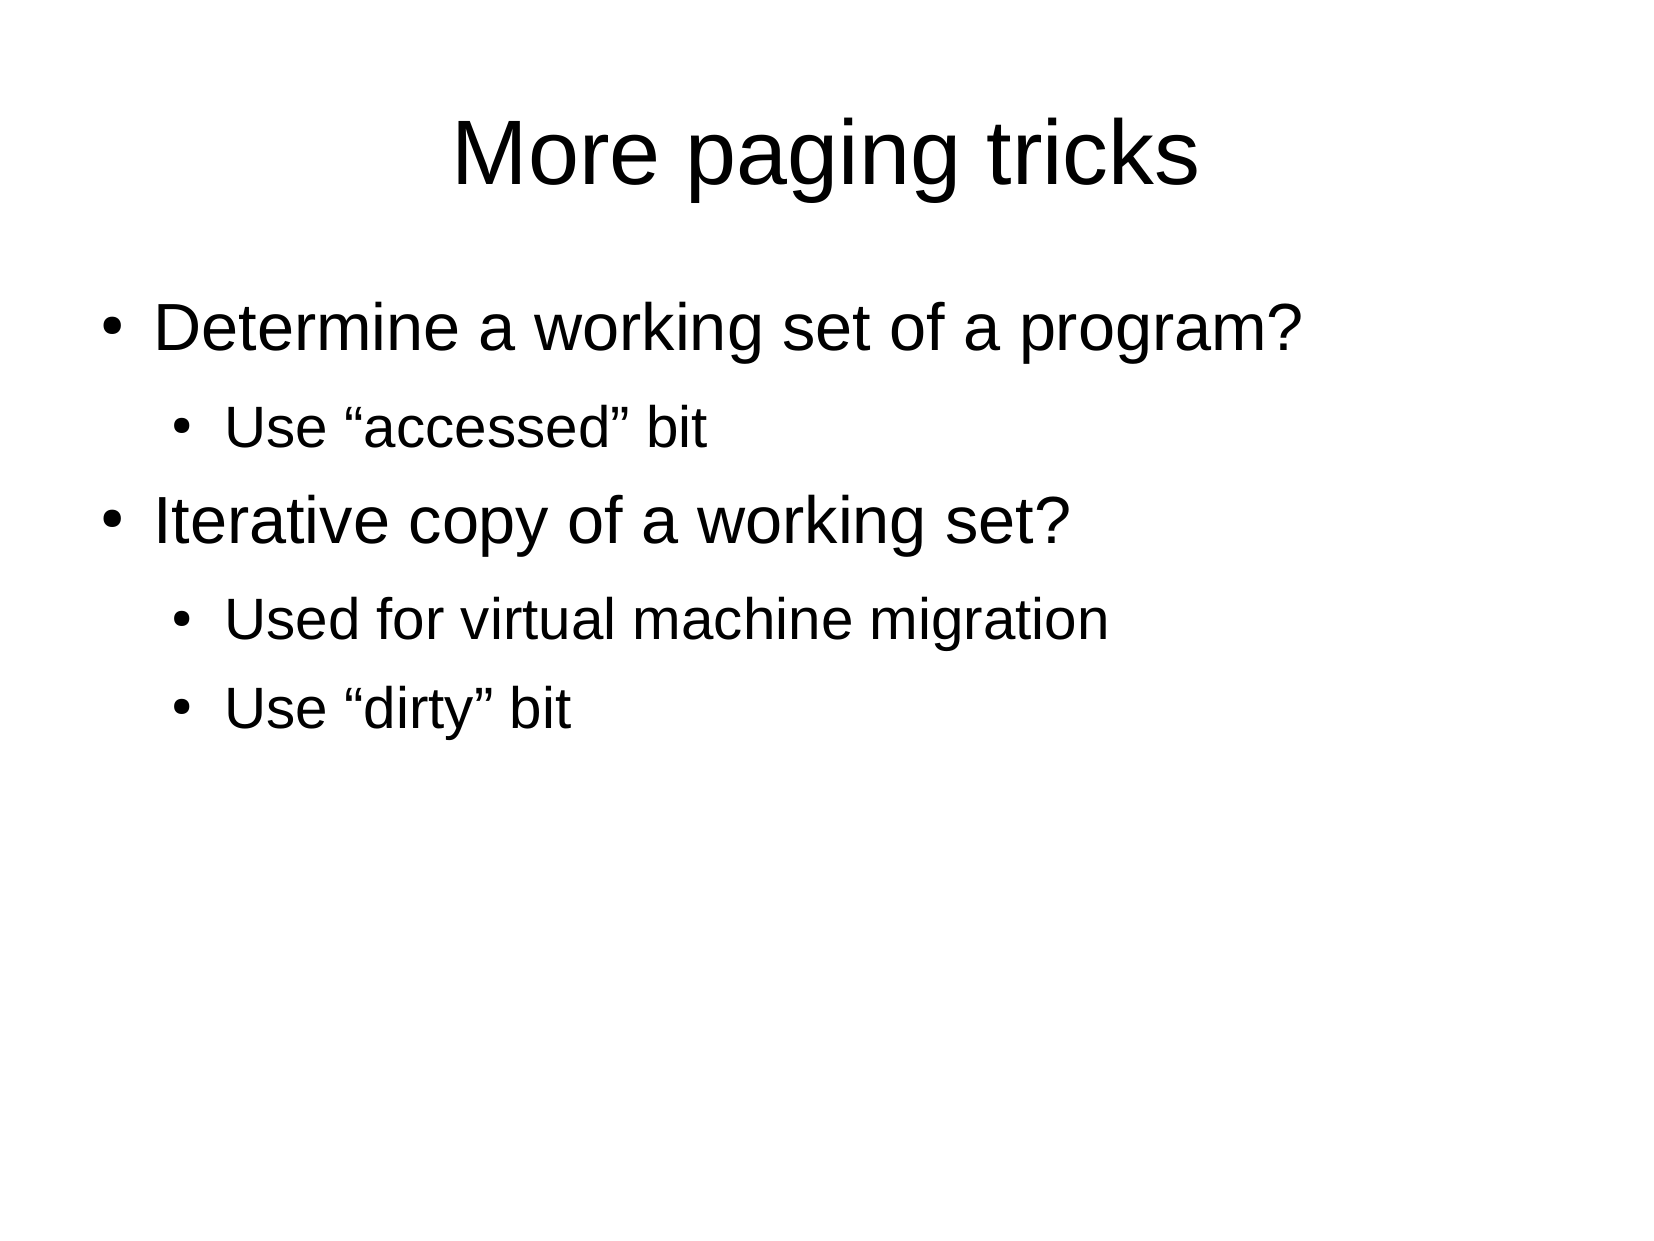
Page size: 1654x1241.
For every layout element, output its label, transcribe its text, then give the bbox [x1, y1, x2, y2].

title More paging tricks [82, 49, 1571, 257]
list Determine a working set of a program? Use “accessed” bit Iterative copy of a working set? Used for virtual machine migration Use “dirty” bit [82, 290, 1571, 1010]
